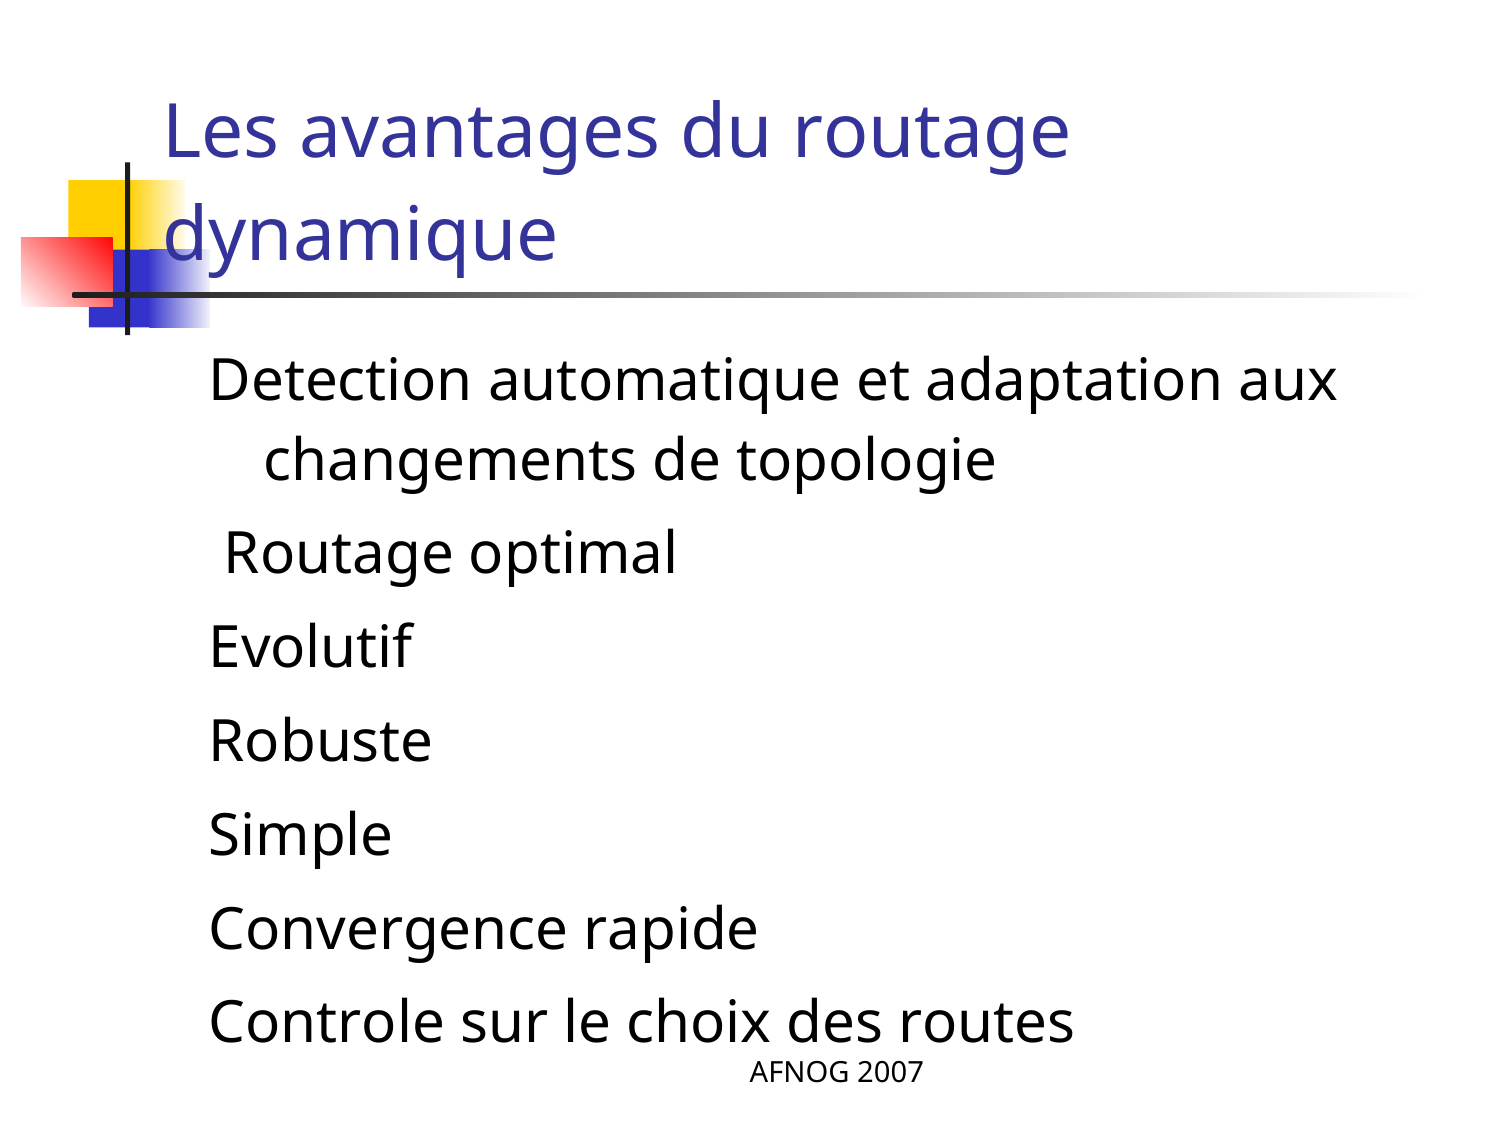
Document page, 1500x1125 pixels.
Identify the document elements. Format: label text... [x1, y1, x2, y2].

title Les avantages du routage dynamique [147, 93, 1424, 290]
list Detection automatique et adaptation aux changements de topologie Routage optimal Evolutif Robuste Simple Convergence rapide Controle sur le choix des routes [193, 331, 1469, 1007]
